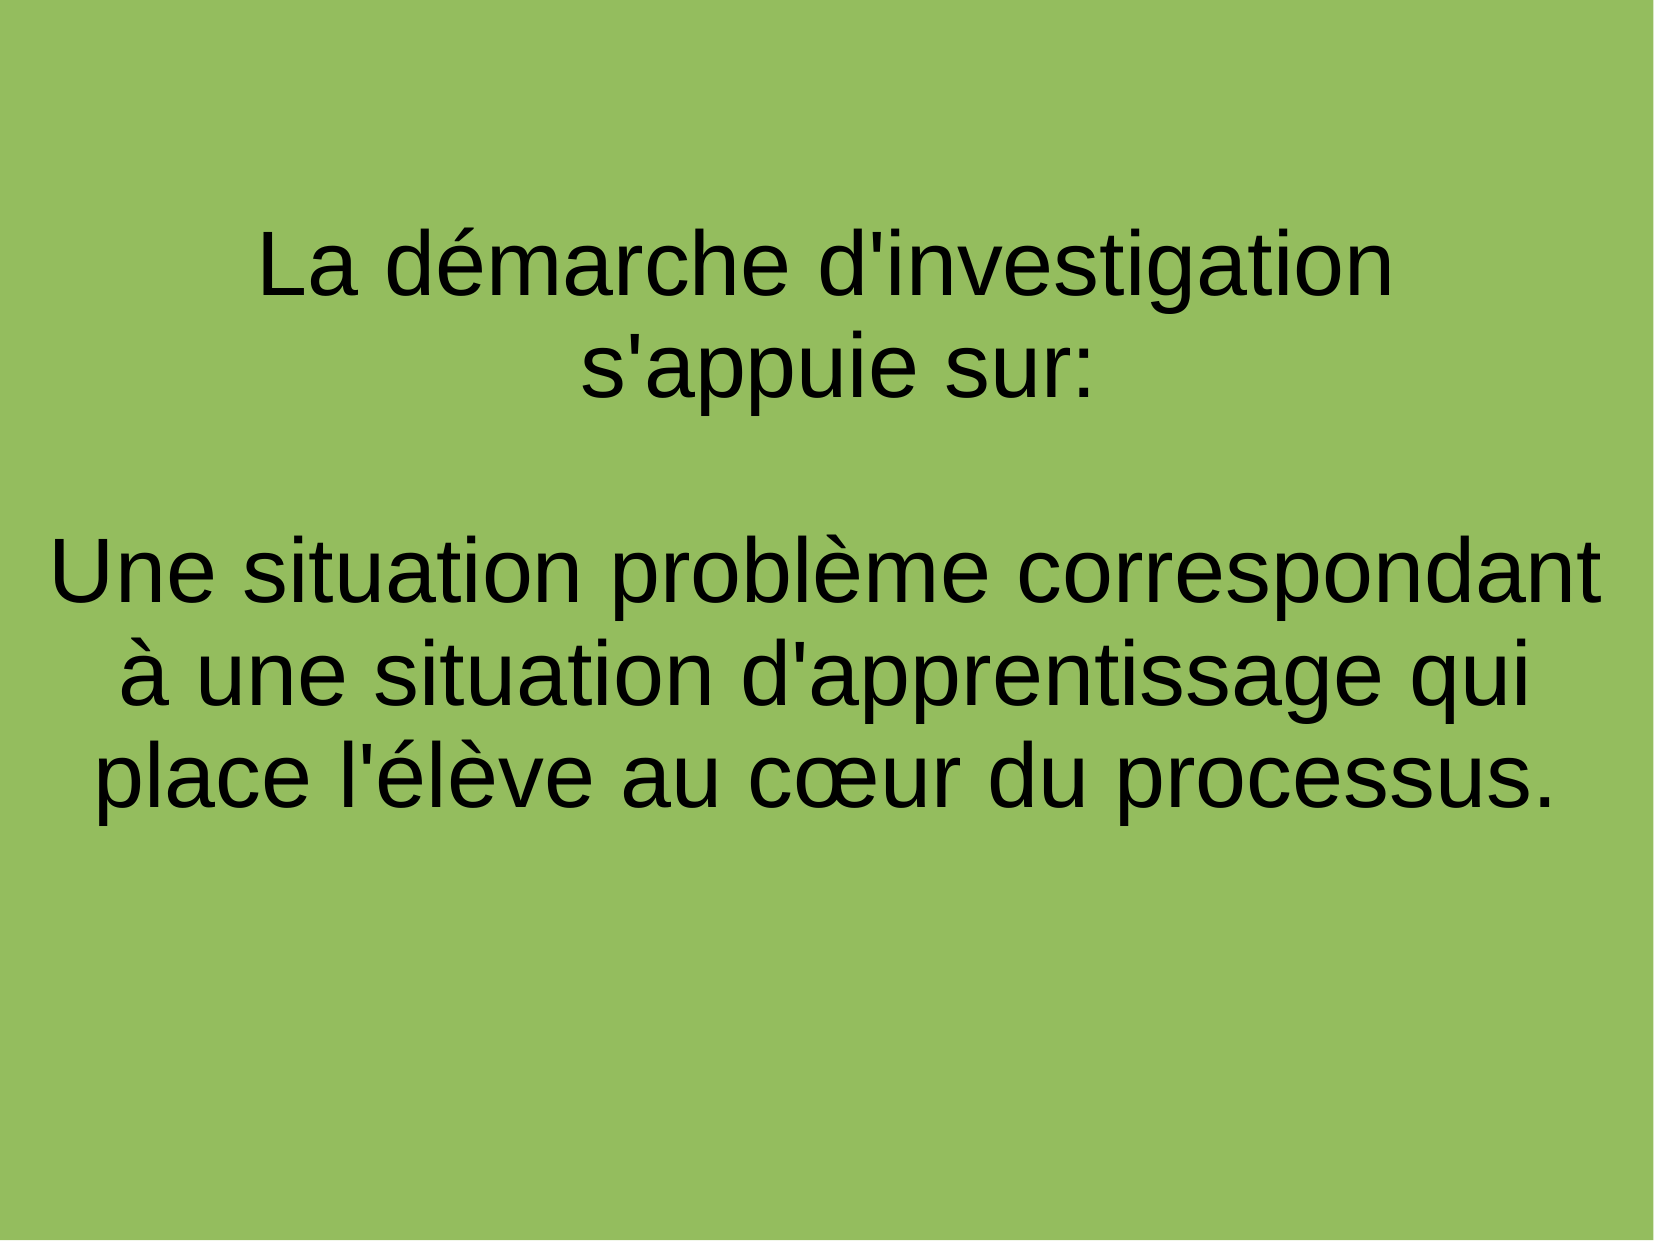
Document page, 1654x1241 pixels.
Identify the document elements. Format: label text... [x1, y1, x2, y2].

text_box La démarche d'investigation s'appuie sur: Une situation problème correspondant à une situation d'apprentissage qui place l'élève au cœur du processus. [0, 0, 1654, 1241]
